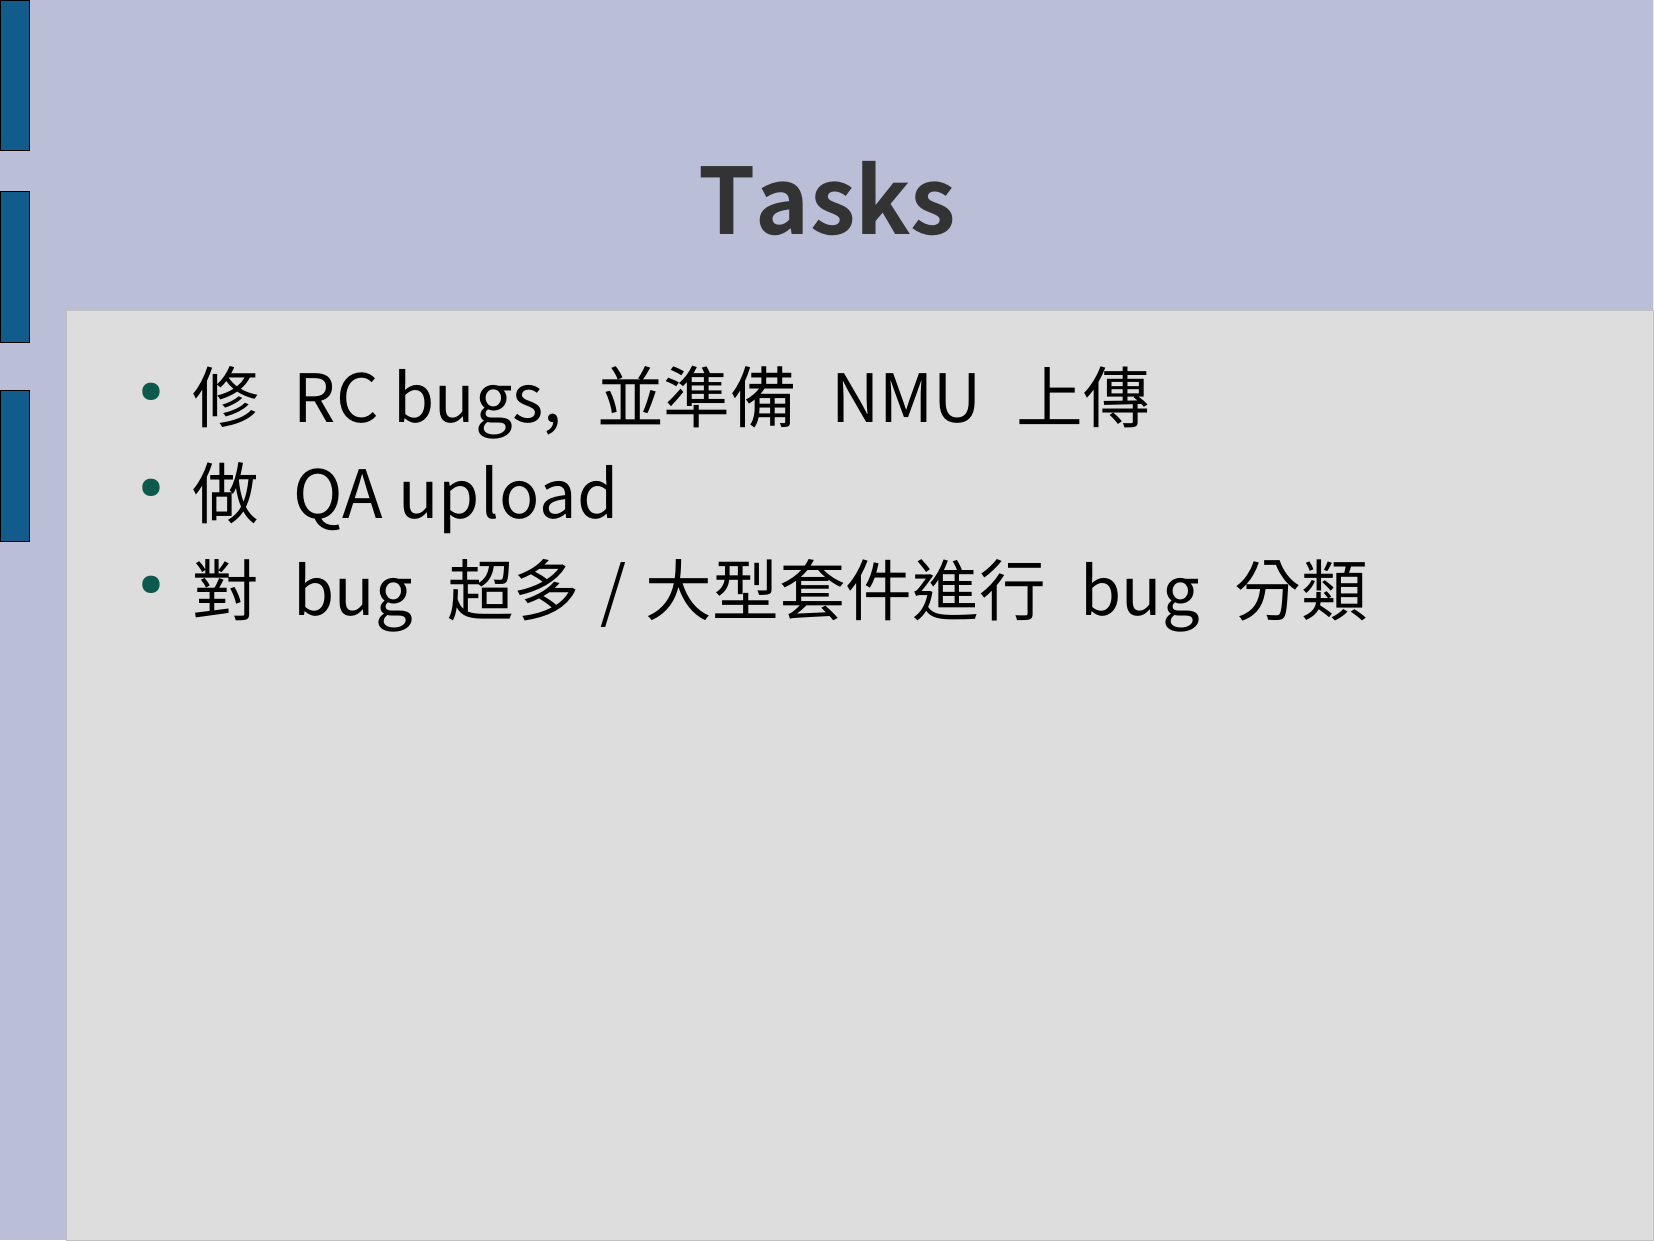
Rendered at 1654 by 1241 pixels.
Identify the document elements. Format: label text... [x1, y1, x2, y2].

list 修 RC bugs, 並準備 NMU 上傳 做 QA upload 對 bug 超多/大型套件進行 bug 分類 [121, 344, 1534, 1164]
title Tasks [121, 91, 1534, 299]
